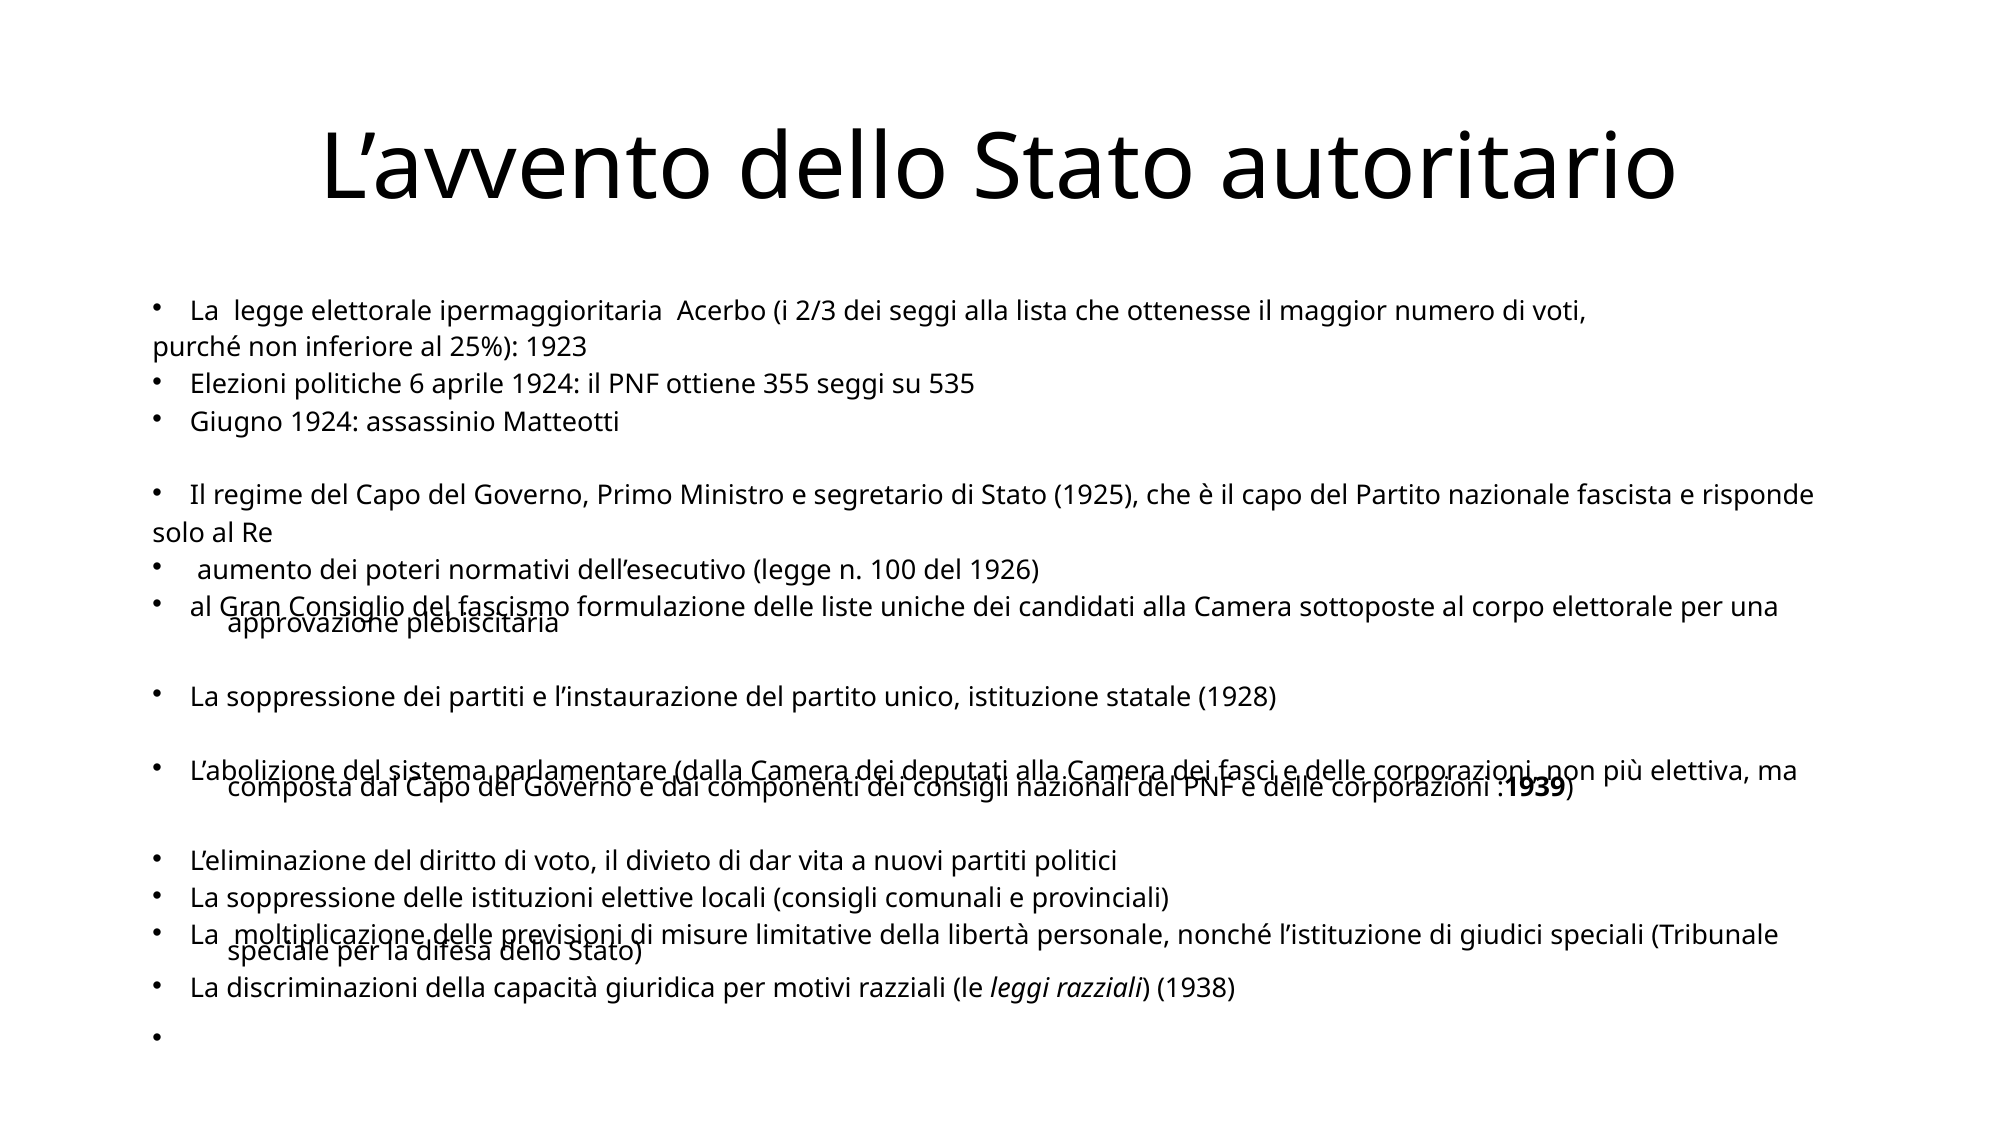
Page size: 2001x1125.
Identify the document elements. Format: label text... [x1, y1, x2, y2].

list La legge elettorale ipermaggioritaria Acerbo (i 2/3 dei seggi alla lista che ottenesse il maggior numero di voti, purché non inferiore al 25%): 1923 Elezioni politiche 6 aprile 1924: il PNF ottiene 355 seggi su 535 Giugno 1924: assassinio Matteotti Il regime del Capo del Governo, Primo Ministro e segretario di Stato (1925), che è il capo del Partito nazionale fascista e risponde solo al Re aumento dei poteri normativi dell’esecutivo (legge n. 100 del 1926) al Gran Consiglio del fascismo formulazione delle liste uniche dei candidati alla Camera sottoposte al corpo elettorale per una approvazione plebiscitaria La soppressione dei partiti e l’instaurazione del partito unico, istituzione statale (1928) L’abolizione del sistema parlamentare (dalla Camera dei deputati alla Camera dei fasci e delle corporazioni, non più elettiva, ma composta dal Capo del Governo e dai componenti dei consigli nazionali del PNF e delle corporazioni :1939) L’eliminazione del diritto di voto, il divieto di dar vita a nuovi partiti politici La soppressione delle istituzioni elettive locali (consigli comunali e provinciali) La moltiplicazione delle previsioni di misure limitative della libertà personale, nonché l’istituzione di giudici speciali (Tribunale speciale per la difesa dello Stato) La discriminazioni della capacità giuridica per motivi razziali (le leggi razziali) (1938) [137, 299, 1863, 1014]
title L’avvento dello Stato autoritario [137, 59, 1863, 278]
